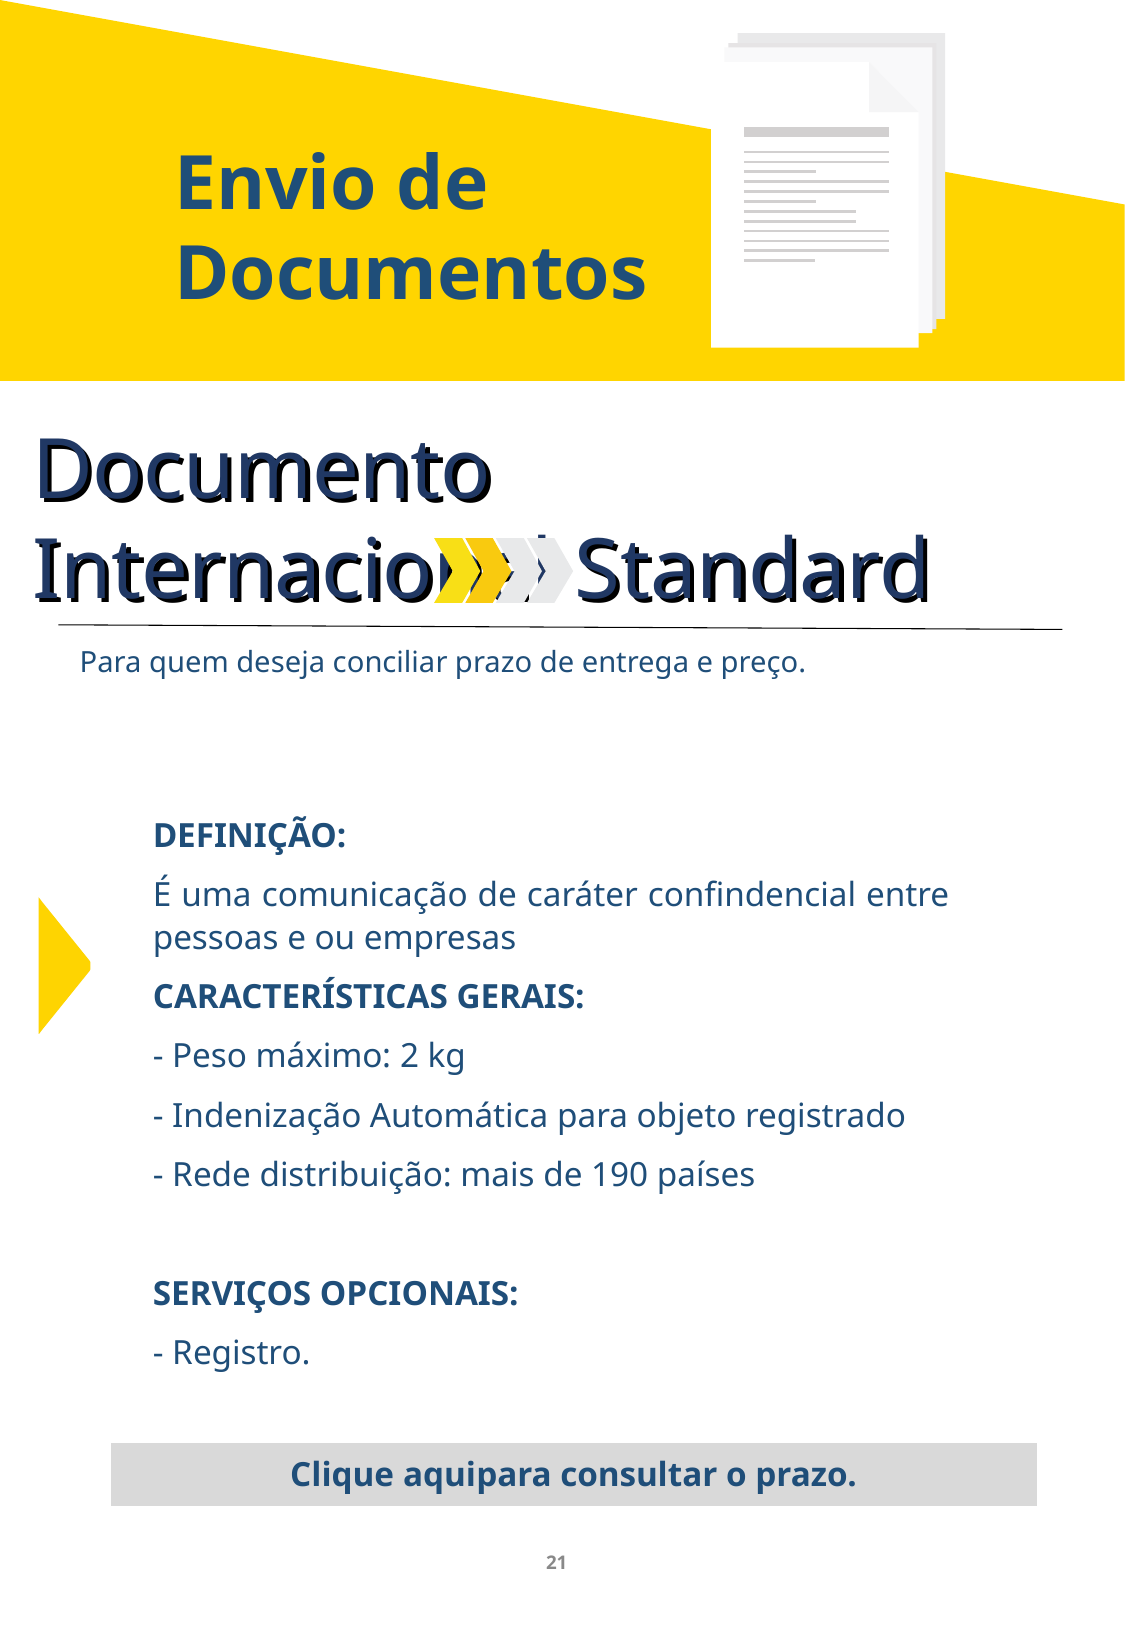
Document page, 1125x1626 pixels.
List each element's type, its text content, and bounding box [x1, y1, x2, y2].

picture [38, 897, 91, 1034]
text_box <número> [530, 1520, 785, 1607]
text_box Para quem deseja conciliar prazo de entrega e preço. [65, 633, 1062, 686]
text_box Clique aquipara consultar o prazo. [111, 1443, 1037, 1506]
text_box Documento Internacional Standard [17, 407, 1036, 622]
text_box Envio de Documentos [159, 127, 743, 322]
picture [0, 0, 1125, 381]
picture [433, 538, 574, 604]
text_box DEFINIÇÃO: É uma comunicação de caráter confindencial entre pessoas e ou empresas CARACTERÍSTICAS GERAIS: - Peso máximo: 2 kg - Indenização Automática para objeto registrado - Rede distribuição: mais de 190 países SERVIÇOS OPCIONAIS: - Registro. [138, 804, 983, 1438]
